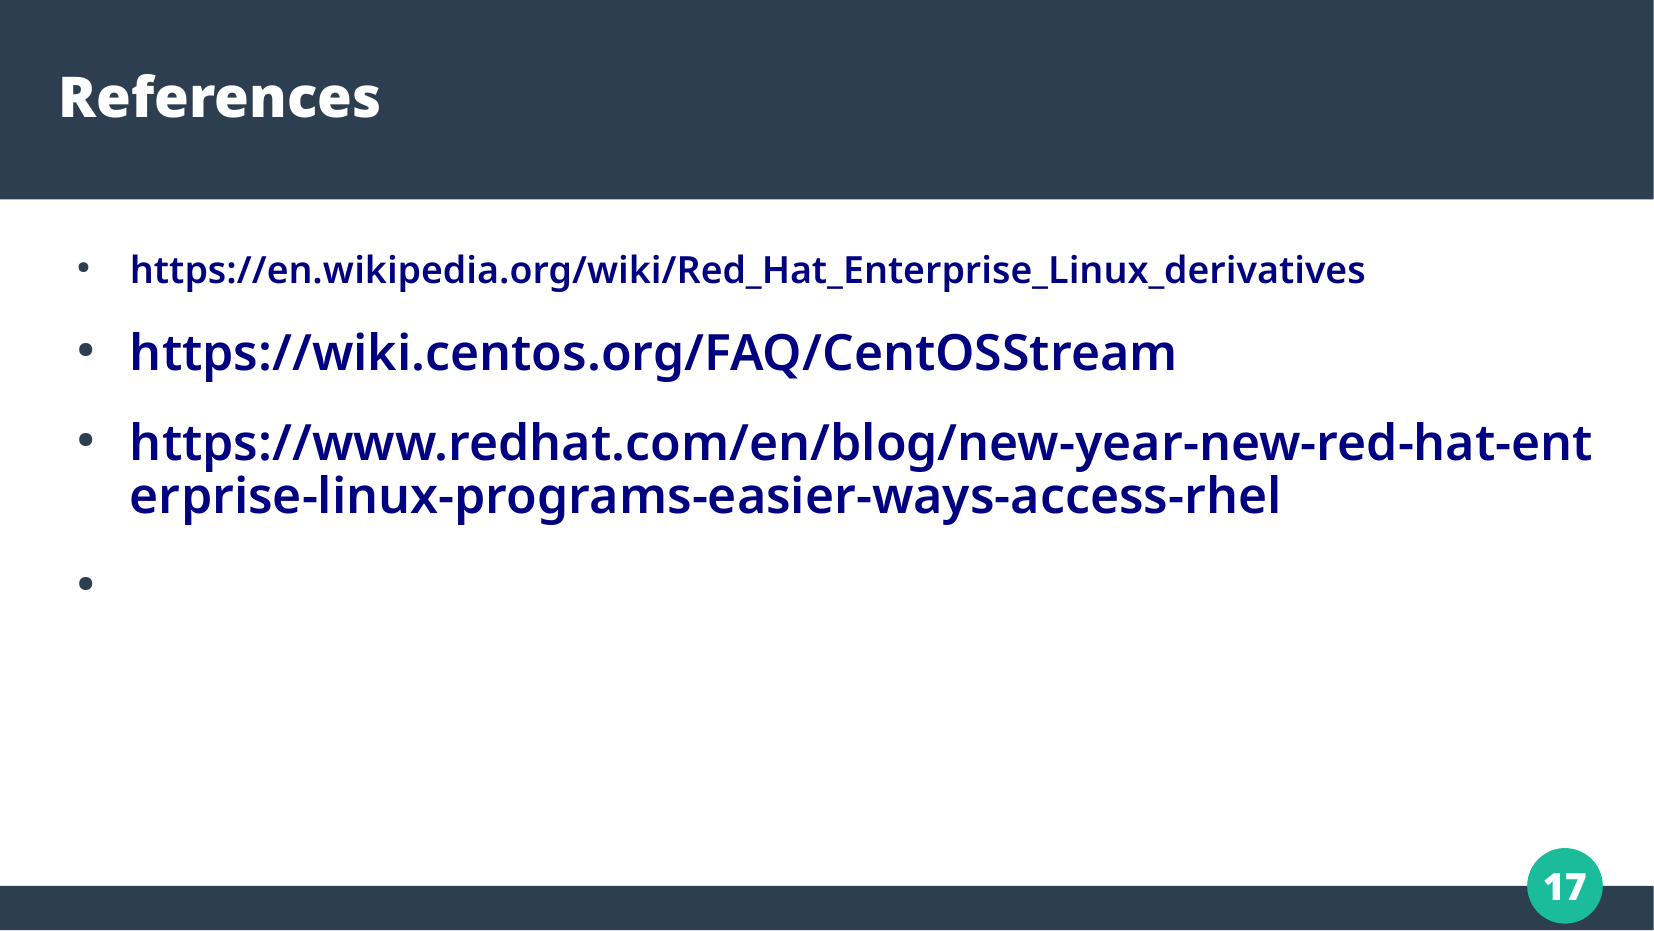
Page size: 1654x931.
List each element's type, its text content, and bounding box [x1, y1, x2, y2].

title References [59, 37, 1595, 156]
list https://en.wikipedia.org/wiki/Red_Hat_Enterprise_Linux_derivatives https://wiki.centos.org/FAQ/CentOSStream https://www.redhat.com/en/blog/new-year-new-red-hat-enterprise-linux-programs-easier-ways-access-rhel [59, 243, 1595, 864]
